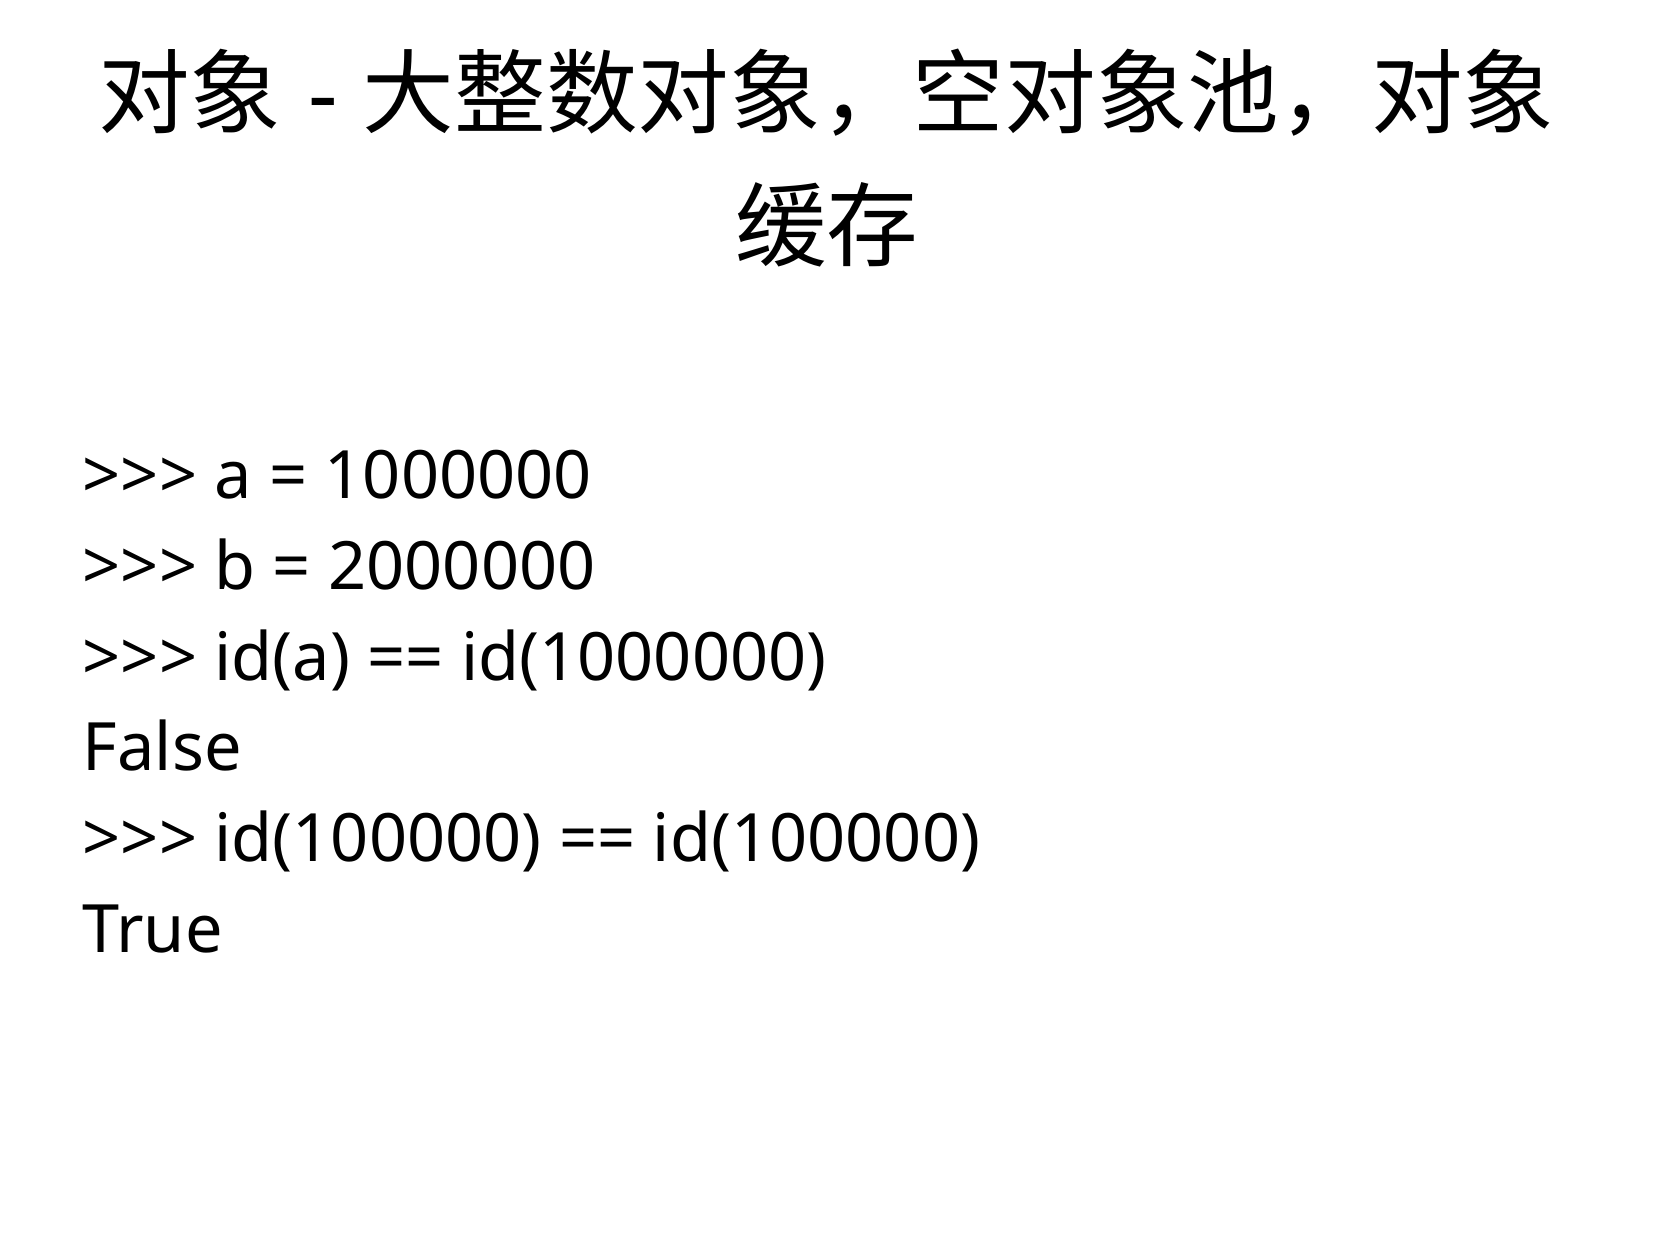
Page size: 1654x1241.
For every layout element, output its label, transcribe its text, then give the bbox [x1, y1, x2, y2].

subtitle >>> a = 1000000 >>> b = 2000000 >>> id(a) == id(1000000) False >>> id(100000) == id(100000) True [82, 297, 1571, 1102]
title 对象-大整数对象，空对象池，对象缓存 [82, 56, 1571, 250]
